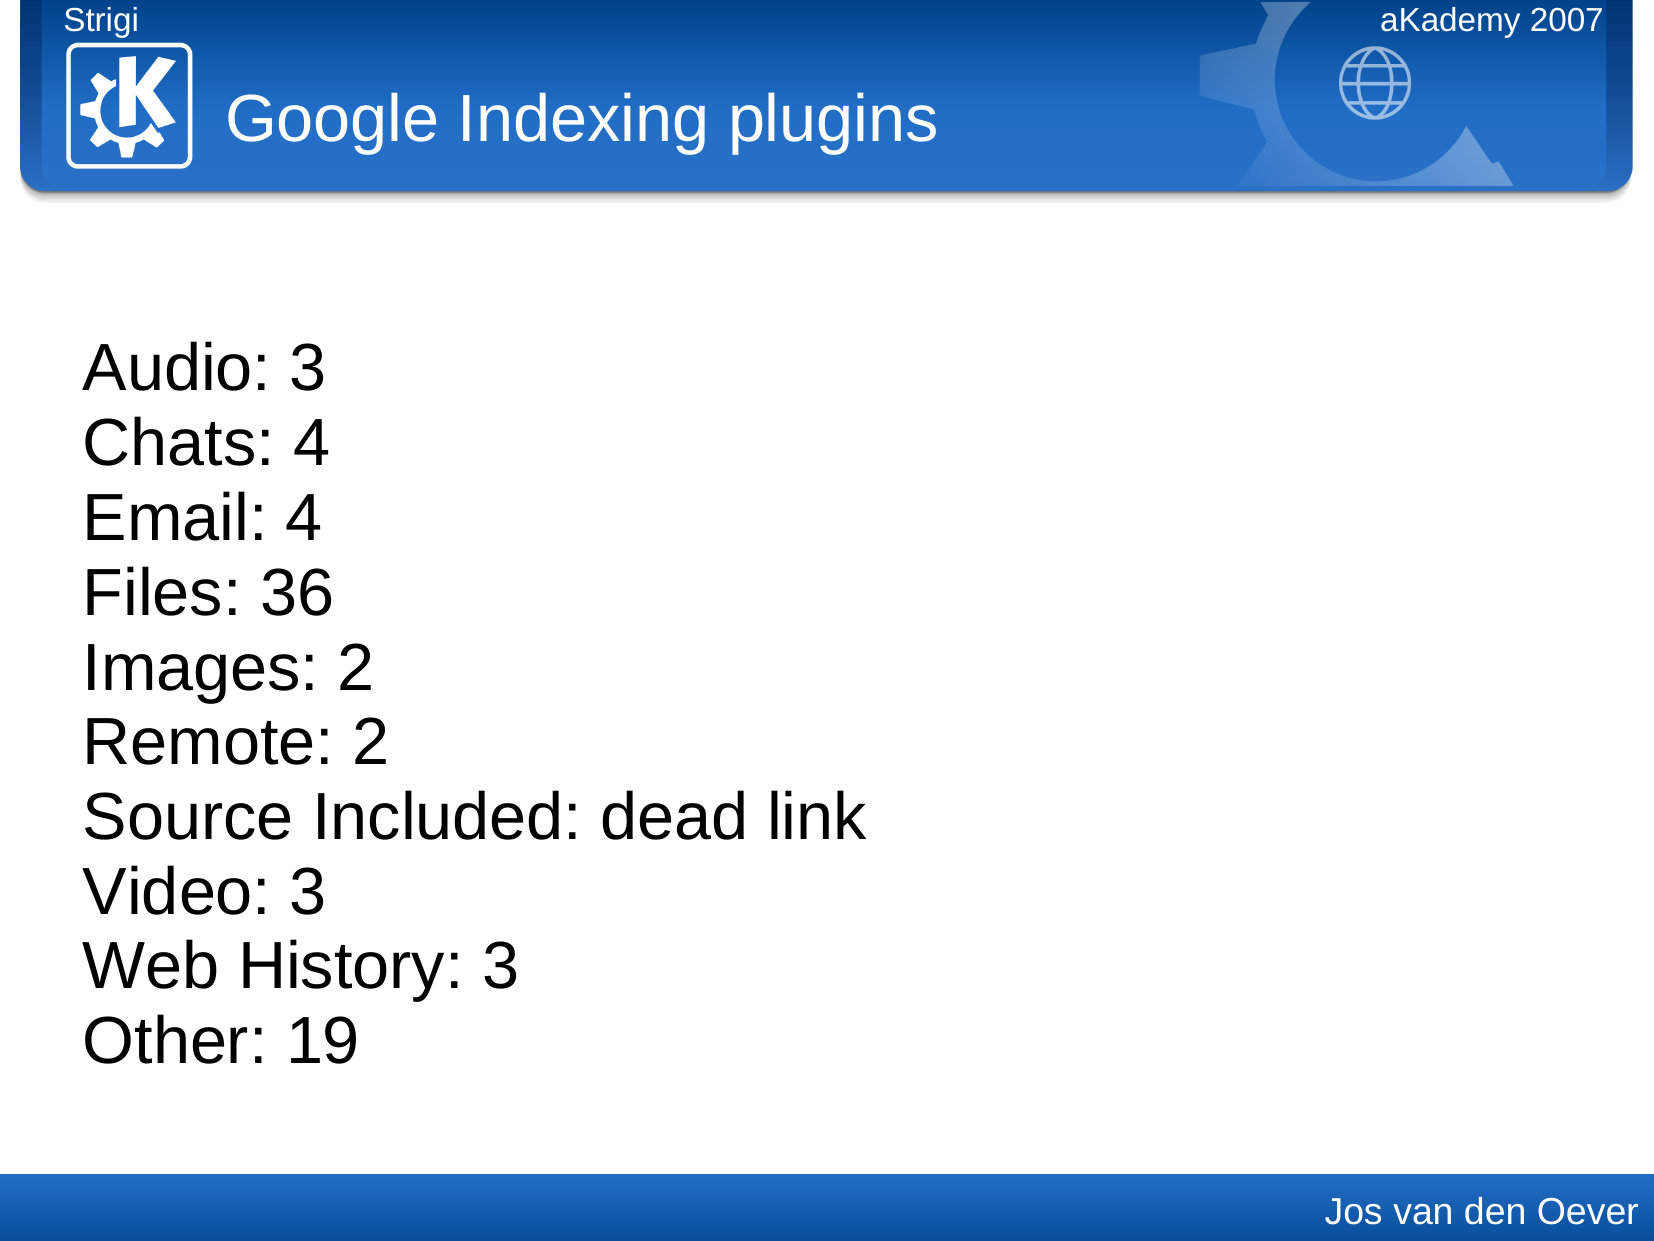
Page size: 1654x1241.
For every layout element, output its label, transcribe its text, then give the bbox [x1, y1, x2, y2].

title Google Indexing plugins [225, 56, 1571, 181]
picture [0, 0, 1652, 216]
subtitle Audio: 3 Chats: 4 Email: 4 Files: 36 Images: 2 Remote: 2 Source Included: dead link Video: 3 Web History: 3 Other: 19 [82, 232, 1571, 1102]
